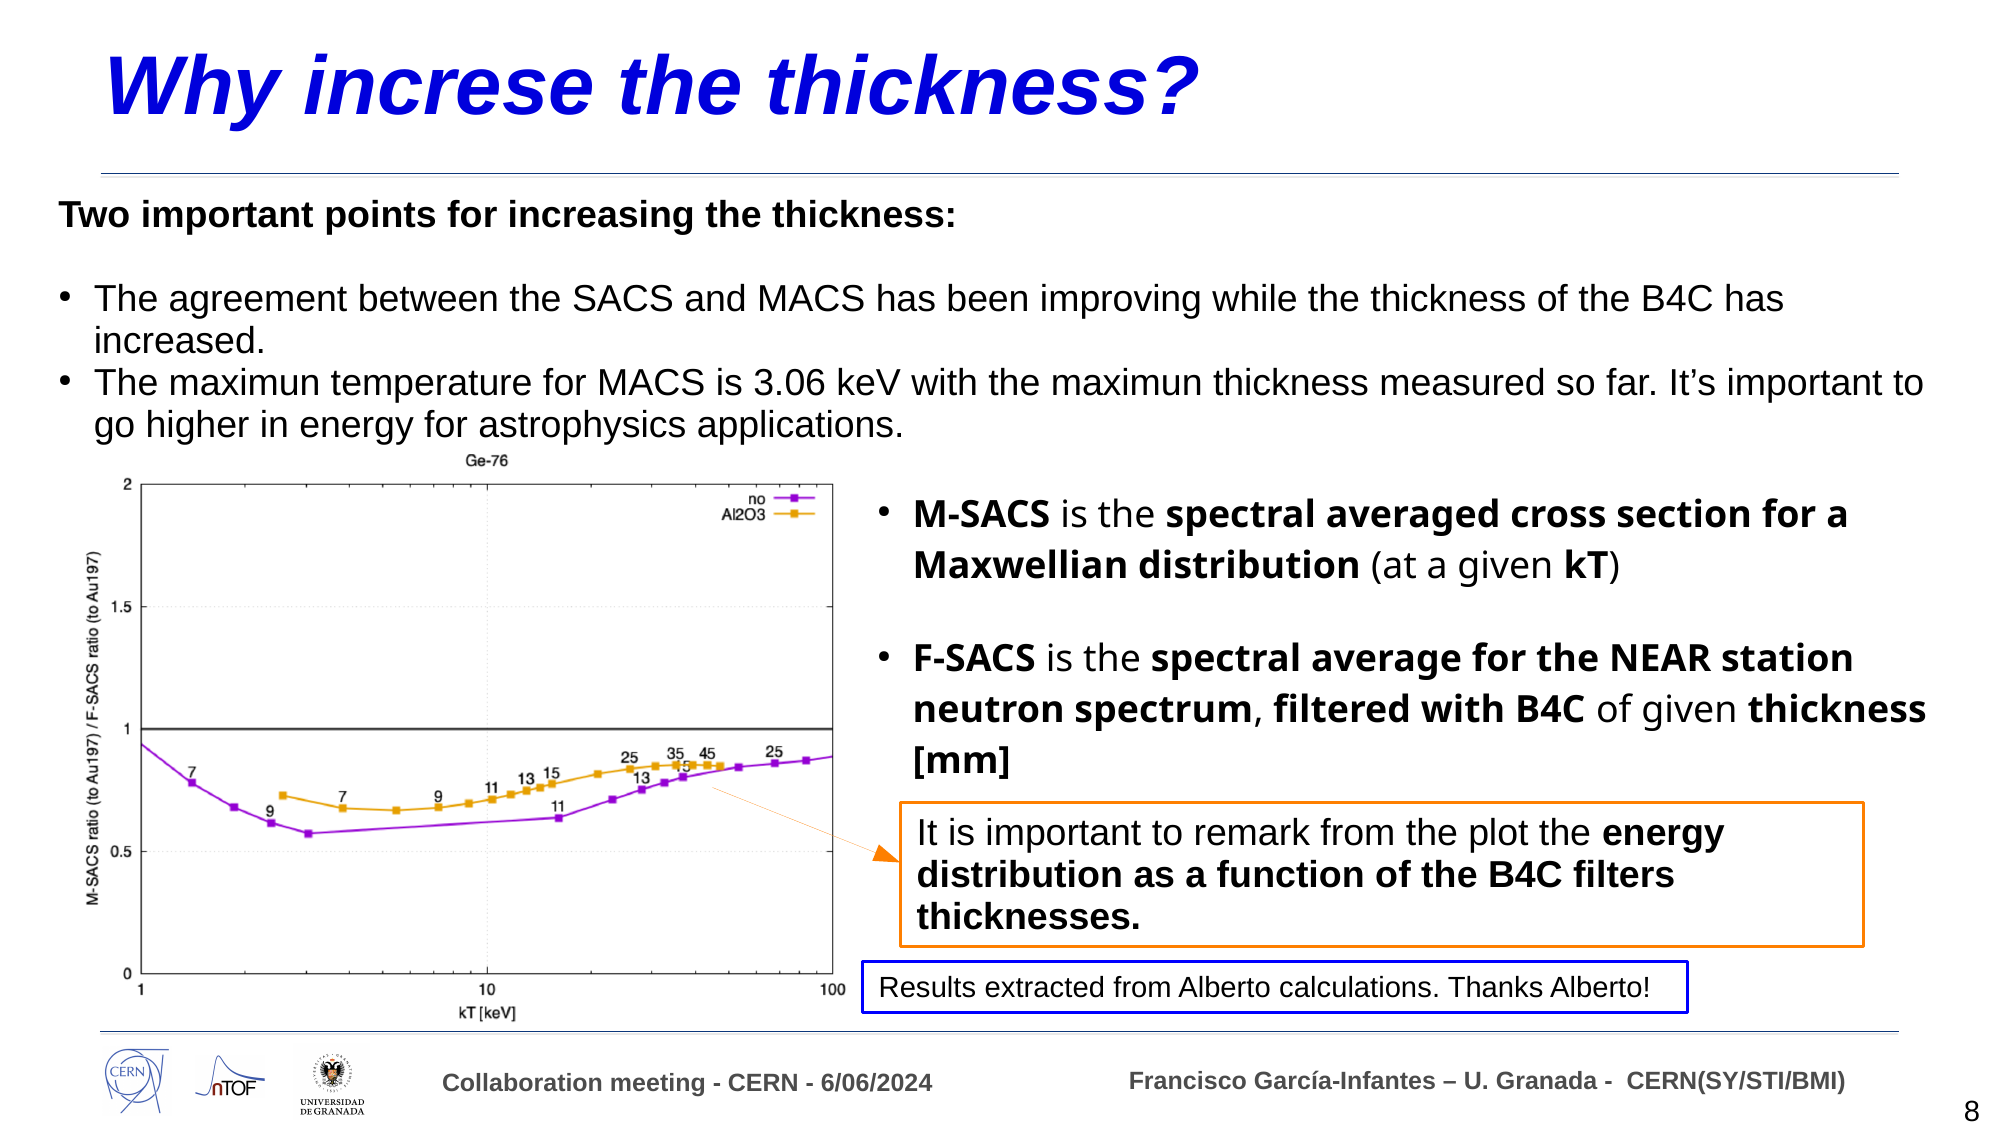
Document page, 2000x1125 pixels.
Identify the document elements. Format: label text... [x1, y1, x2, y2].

picture [66, 449, 850, 1025]
text_box Why increse the thickness? [90, 31, 1216, 140]
text_box Collaboration meeting - CERN - 6/06/2024 [400, 1040, 976, 1125]
picture [102, 1046, 172, 1116]
text_box 8 [1948, 1079, 2000, 1125]
text_box Francisco García-Infantes – U. Granada - CERN(SY/STI/BMI) [1100, 1040, 1876, 1122]
picture [195, 1055, 265, 1098]
text_box Two important points for increasing the thickness: The agreement between the SACS and MACS has been improving while the thickness of the B4C has increased. The maximun temperature for MACS is 3.06 keV with the maximun thickness measured so far. It’s important to go higher in energy for astrophysics applications. [43, 185, 1957, 453]
text_box It is important to remark from the plot the energy distribution as a function of the B4C filters thicknesses. [900, 802, 1864, 947]
text_box Results extracted from Alberto calculations. Thanks Alberto! [862, 961, 1688, 1013]
text_box M-SACS is the spectral averaged cross section for a Maxwellian distribution (at a given kT) F-SACS is the spectral average for the NEAR station neutron spectrum, filtered with B4C of given thickness [mm] [862, 498, 1951, 774]
picture [293, 1043, 370, 1120]
